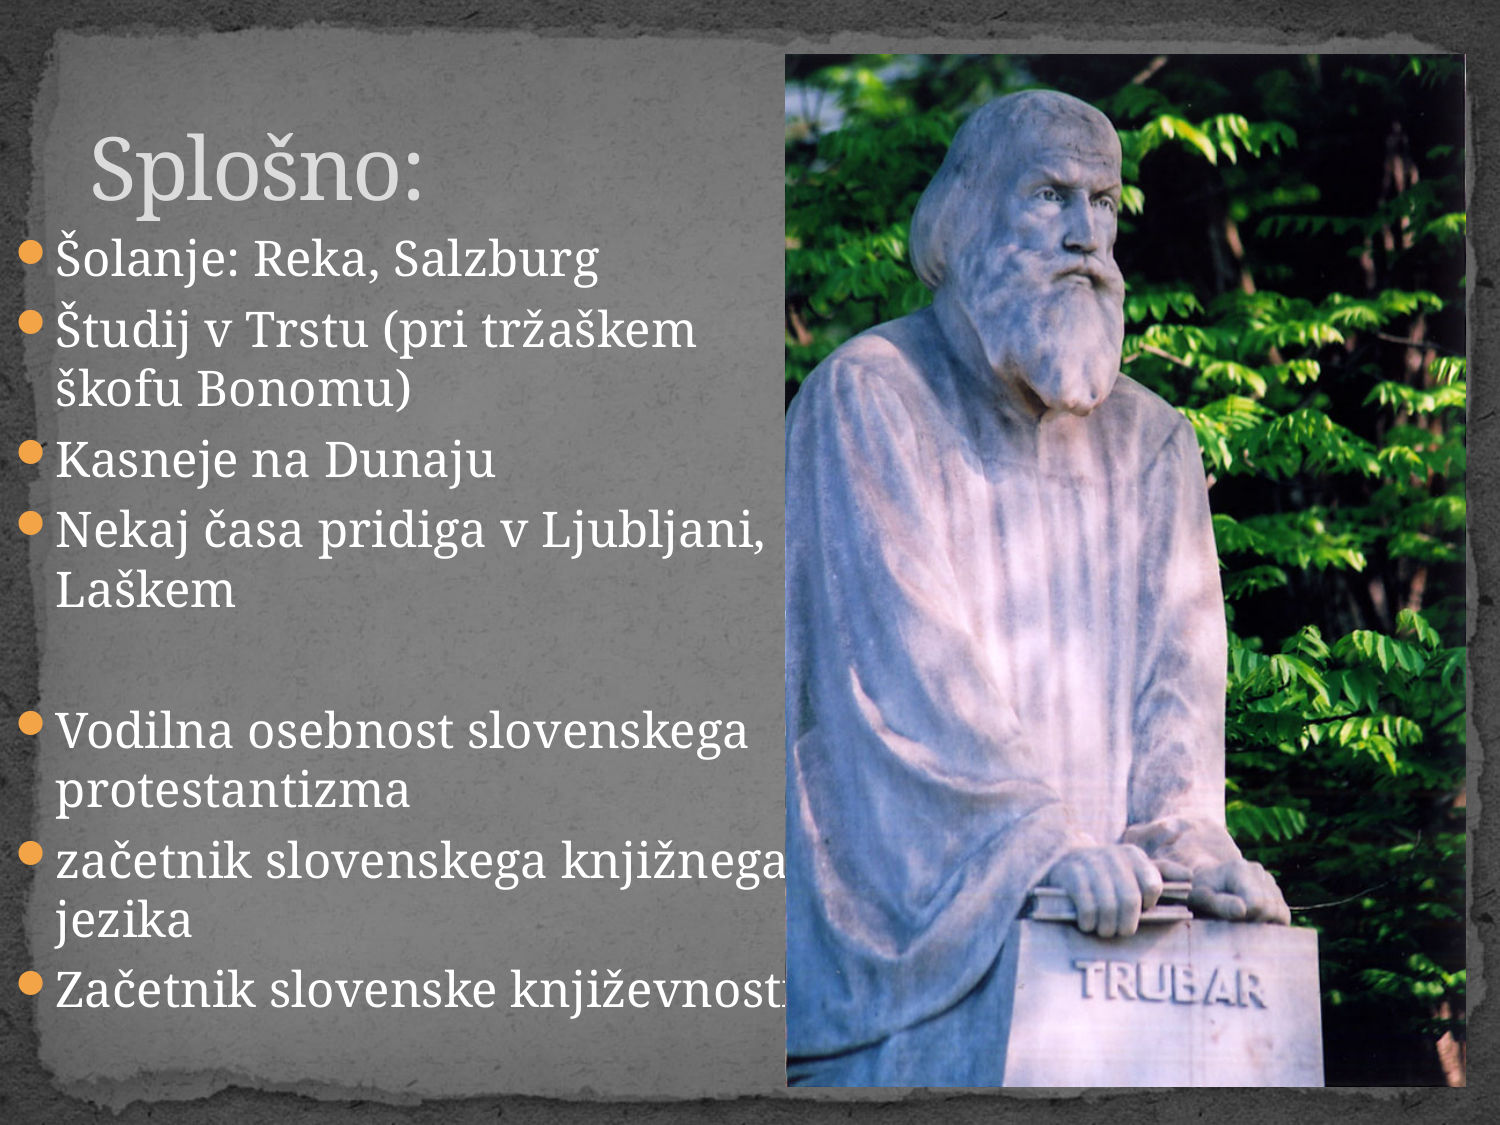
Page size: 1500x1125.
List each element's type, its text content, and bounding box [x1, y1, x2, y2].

picture [0, 0, 1500, 1125]
list Šolanje: Reka, Salzburg Študij v Trstu (pri tržaškem škofu Bonomu) Kasneje na Dunaju Nekaj časa pridiga v Ljubljani, Laškem Vodilna osebnost slovenskega protestantizma začetnik slovenskega knjižnega jezika Začetnik slovenske književnosti. [0, 220, 785, 1083]
title Splošno: [75, 24, 1425, 225]
